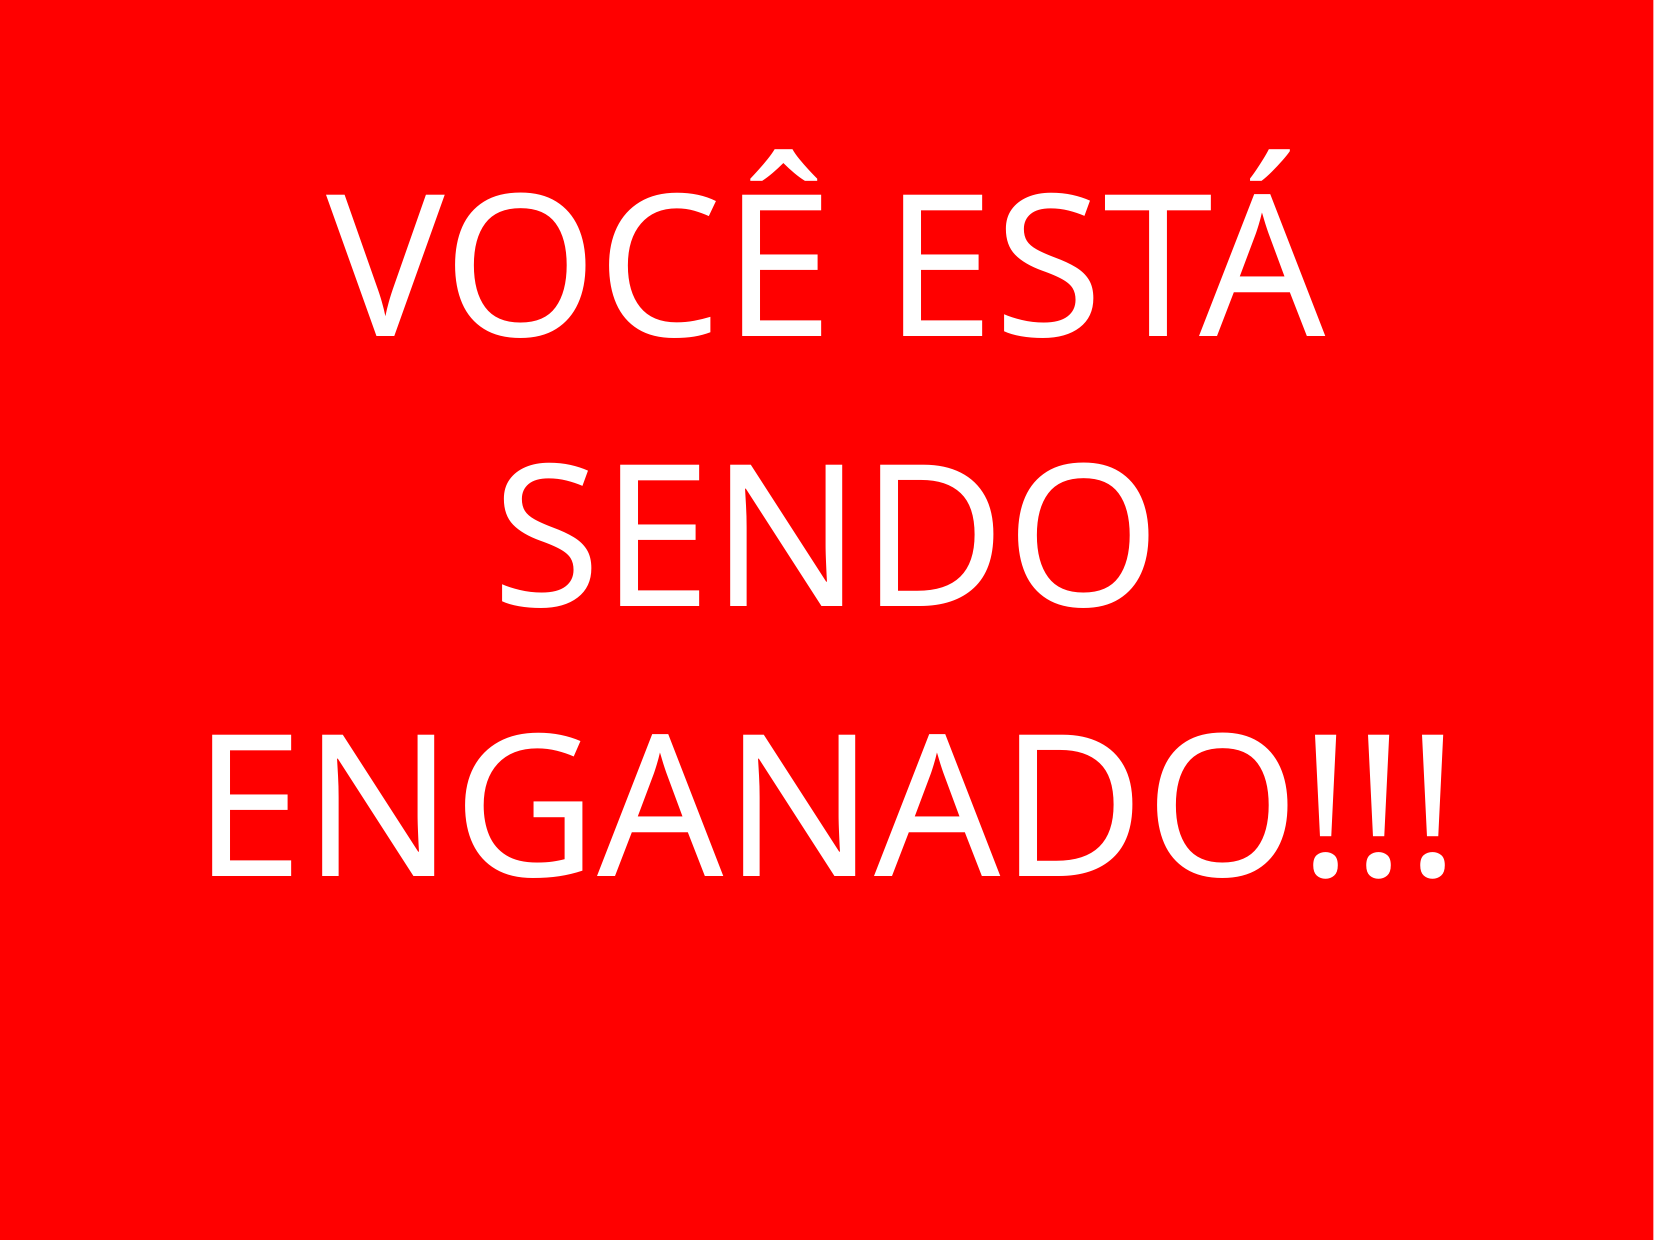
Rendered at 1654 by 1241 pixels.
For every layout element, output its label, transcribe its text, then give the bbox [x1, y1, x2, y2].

subtitle VOCÊ ESTÁ SENDO ENGANADO!!! [82, 49, 1571, 1010]
